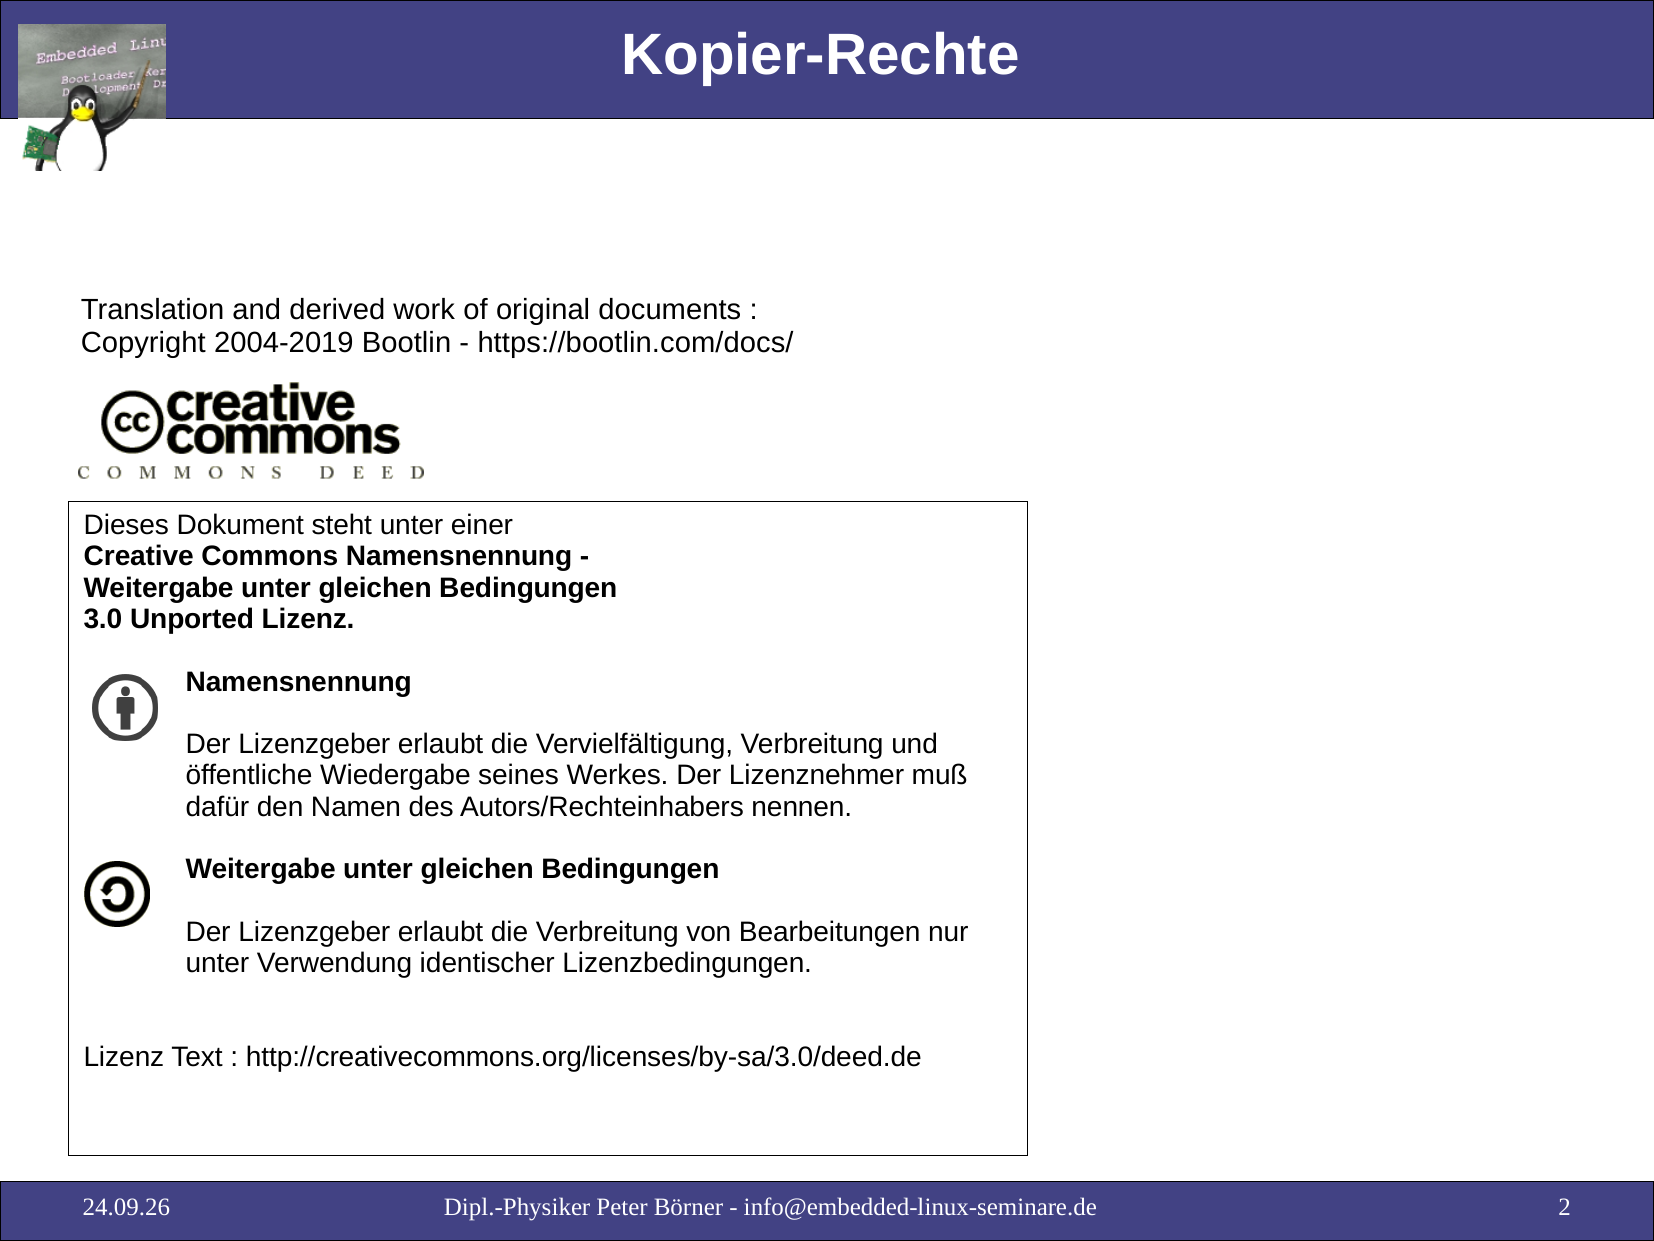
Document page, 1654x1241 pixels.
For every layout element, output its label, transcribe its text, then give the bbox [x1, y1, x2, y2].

title Kopier-Rechte [76, 19, 1565, 89]
picture [18, 24, 166, 171]
picture [92, 674, 158, 741]
picture [84, 861, 150, 927]
text_box Dieses Dokument steht unter einer Creative Commons Namensnennung - Weitergabe unter gleichen Bedingungen 3.0 Unported Lizenz. Namensnennung Der Lizenzgeber erlaubt die Vervielfältigung, Verbreitung und öffentliche Wiedergabe seines Werkes. Der Lizenznehmer muß dafür den Namen des Autors/Rechteinhabers nennen. Weitergabe unter gleichen Bedingungen Der Lizenzgeber erlaubt die Verbreitung von Bearbeitungen nur unter Verwendung identischer Lizenzbedingungen. Lizenz Text : http://creativecommons.org/licenses/by-sa/3.0/deed.de [68, 501, 1028, 1156]
text_box [195, 279, 1187, 337]
text_box Translation and derived work of original documents : Copyright 2004-2019 Bootlin - https://bootlin.com/docs/ [66, 285, 1030, 366]
picture [78, 382, 424, 480]
